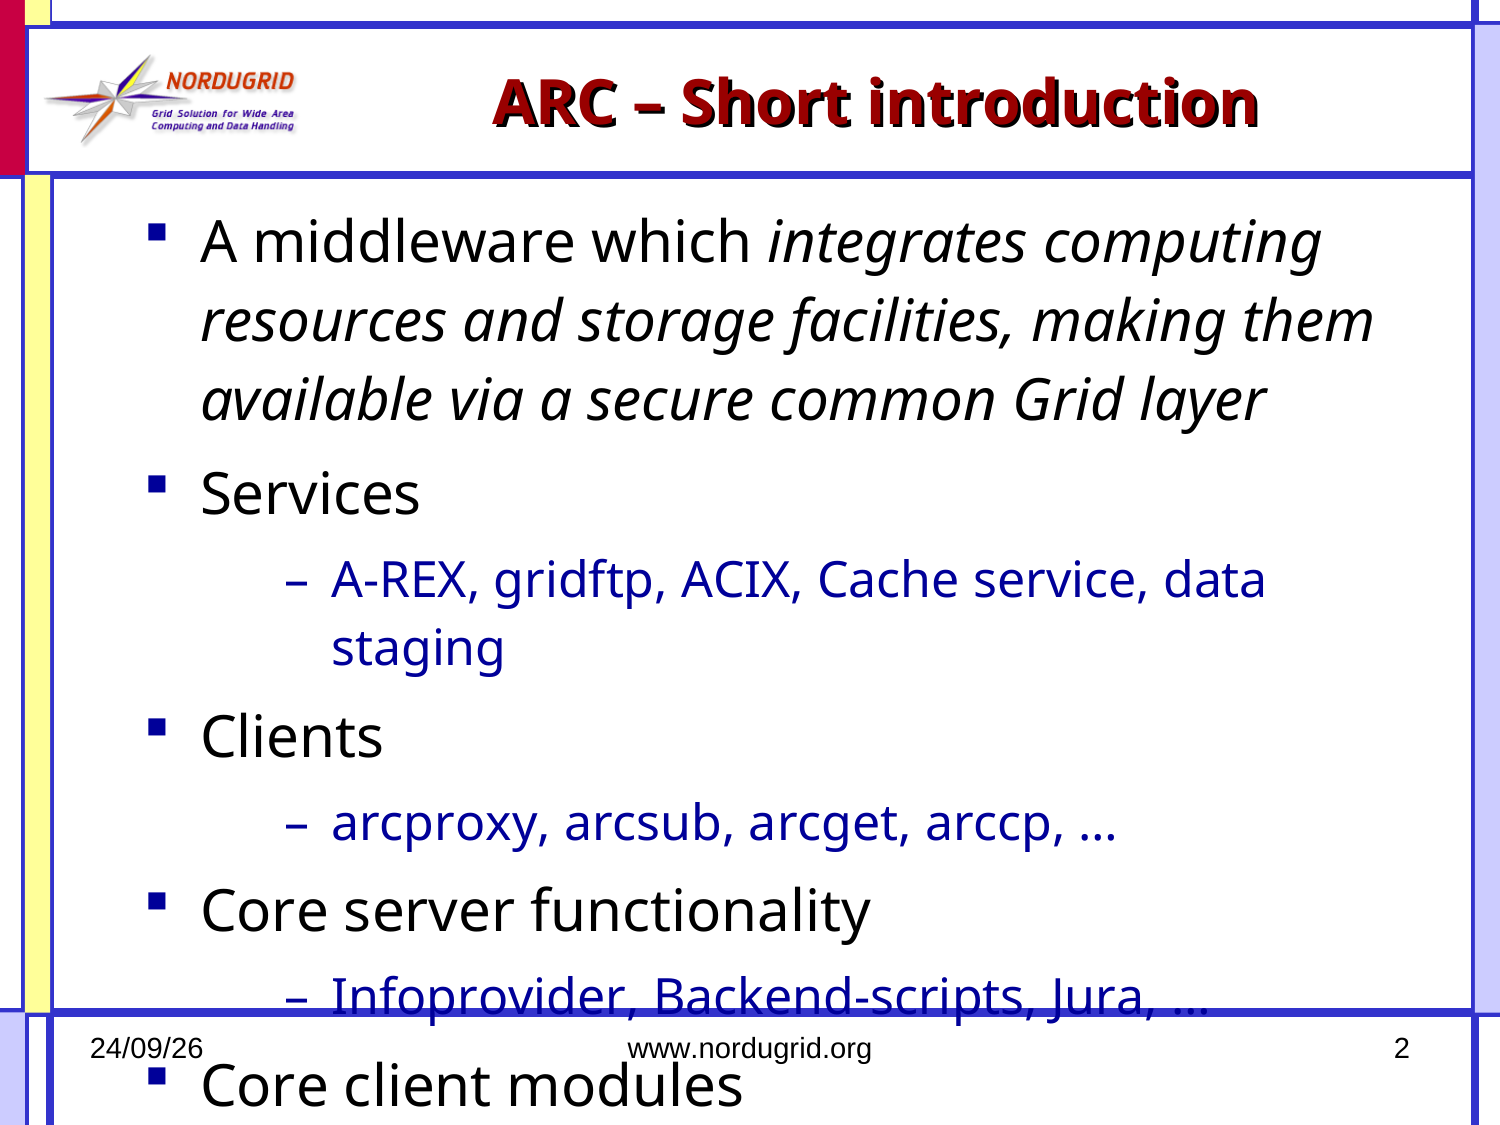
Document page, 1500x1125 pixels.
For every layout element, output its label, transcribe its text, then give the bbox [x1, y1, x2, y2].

picture [40, 49, 301, 148]
list A middleware which integrates computing resources and storage facilities, making them available via a secure common Grid layer Services A-REX, gridftp, ACIX, Cache service, data staging Clients arcproxy, arcsub, arcget, arccp, … Core server functionality Infoprovider, Backend-scripts, Jura, … Core client modules MCCs, DMCs, ACCs, JDPs, ... [87, 200, 1426, 994]
title ARC – Short introduction [324, 17, 1428, 183]
